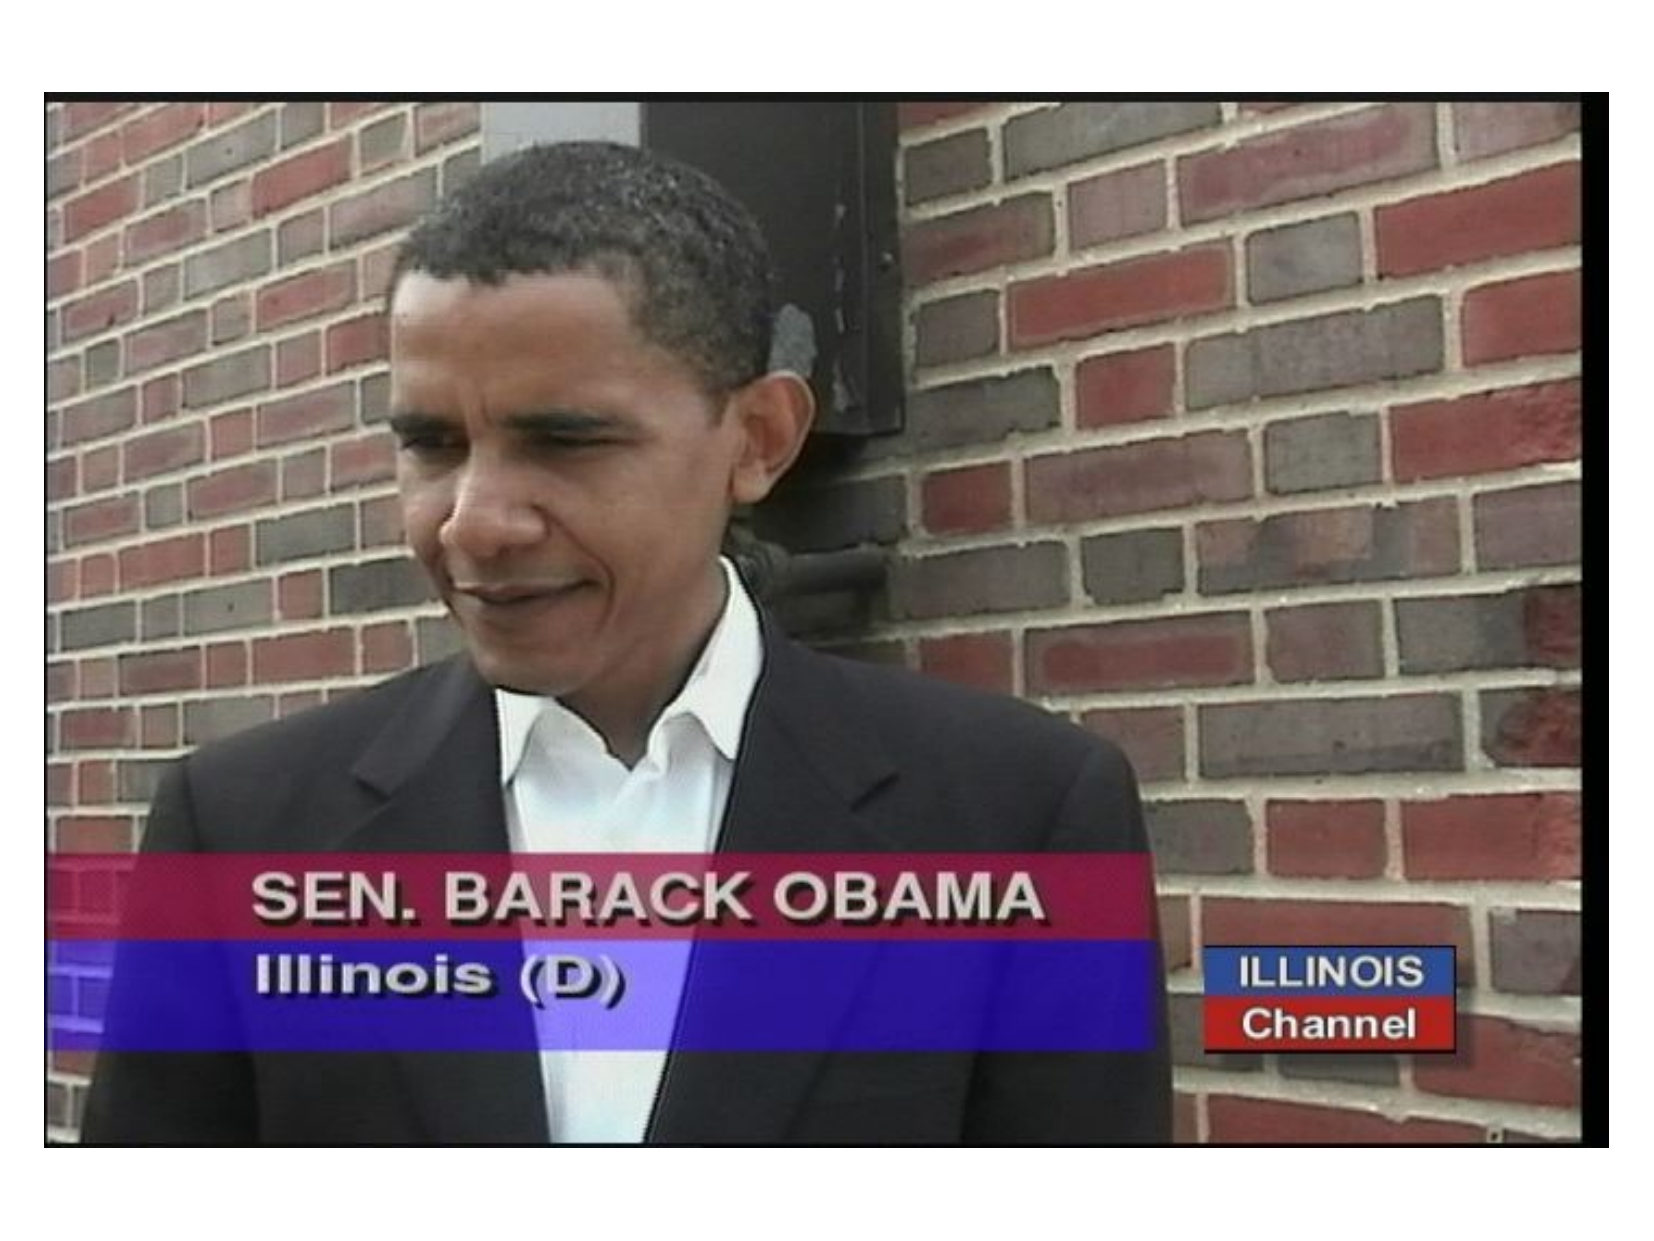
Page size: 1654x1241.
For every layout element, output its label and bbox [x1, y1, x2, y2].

picture [44, 92, 1609, 1148]
